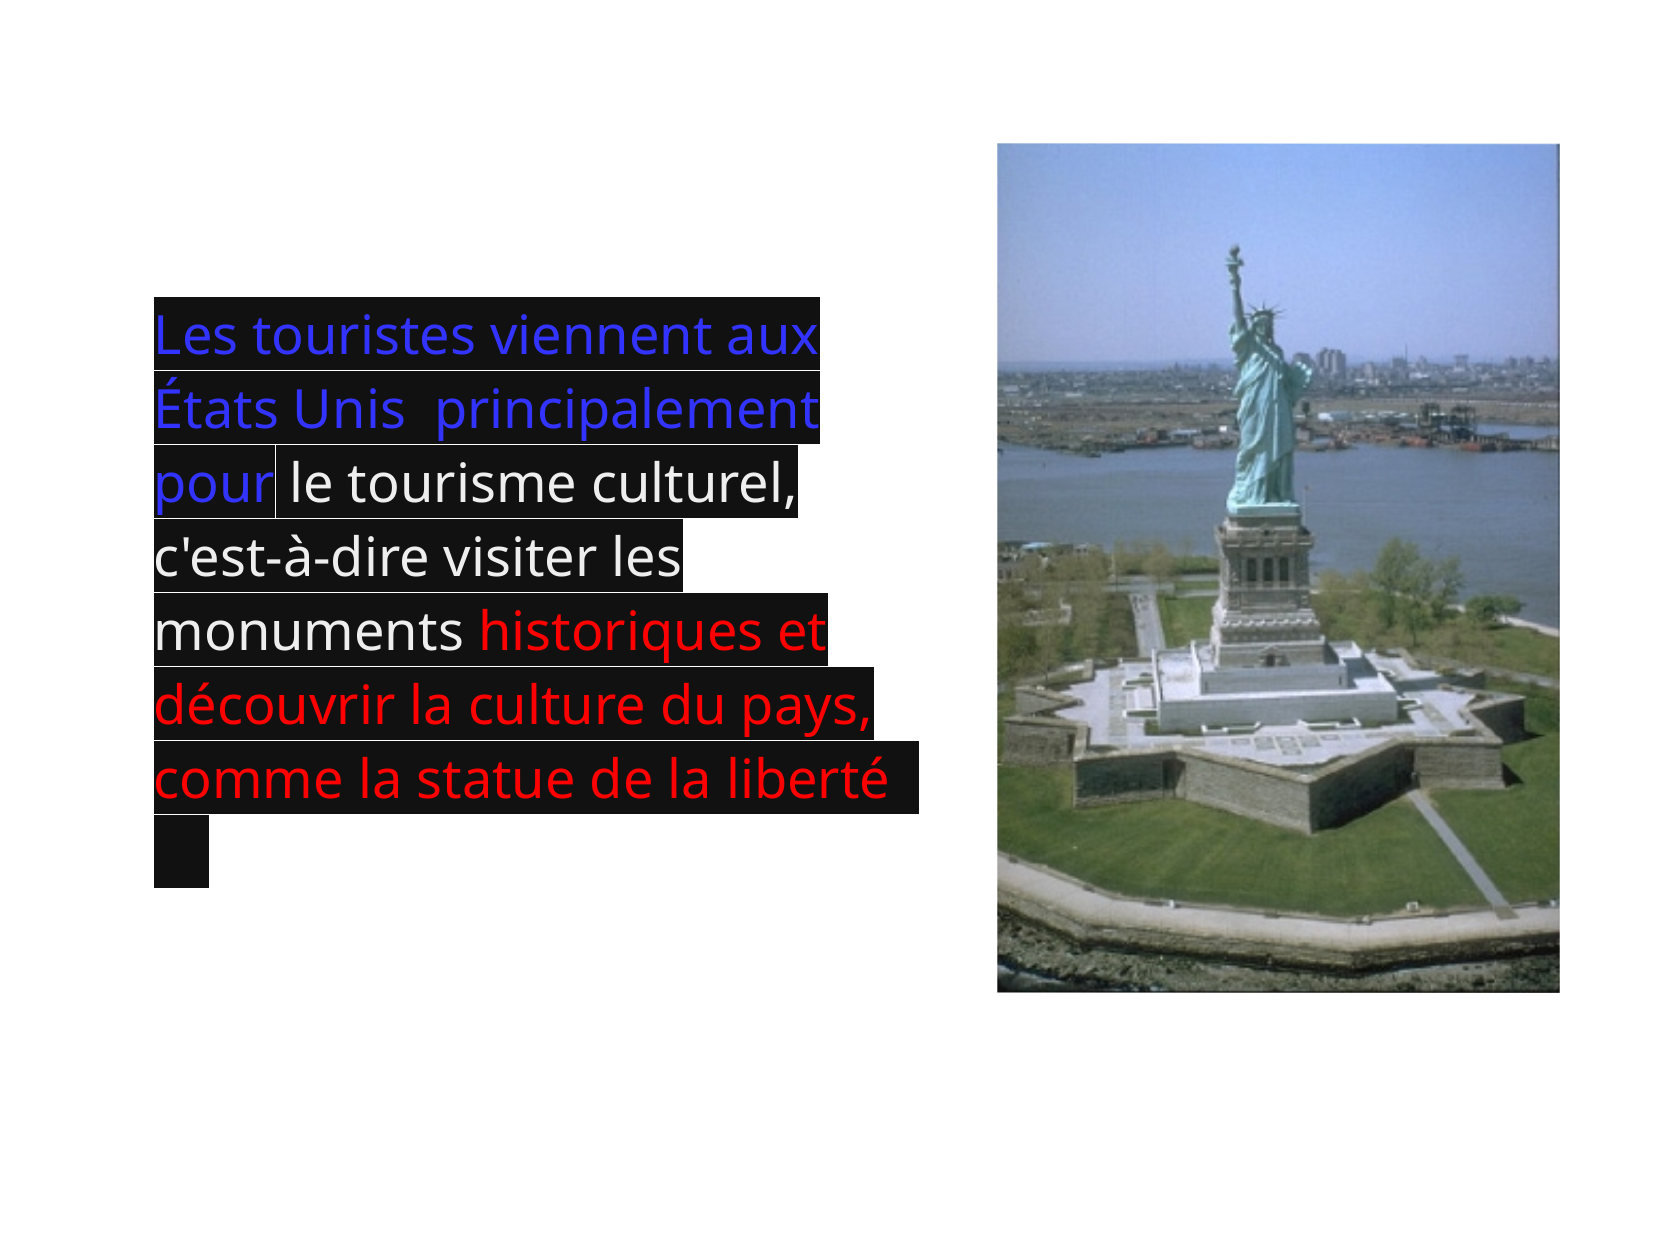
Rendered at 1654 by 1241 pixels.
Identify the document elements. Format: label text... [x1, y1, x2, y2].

list Les touristes viennent aux États Unis principalement pour le tourisme culturel, c'est-à-dire visiter les monuments historiques et découvrir la culture du pays, comme la statue de la liberté [82, 296, 927, 1182]
picture [996, 142, 1560, 993]
